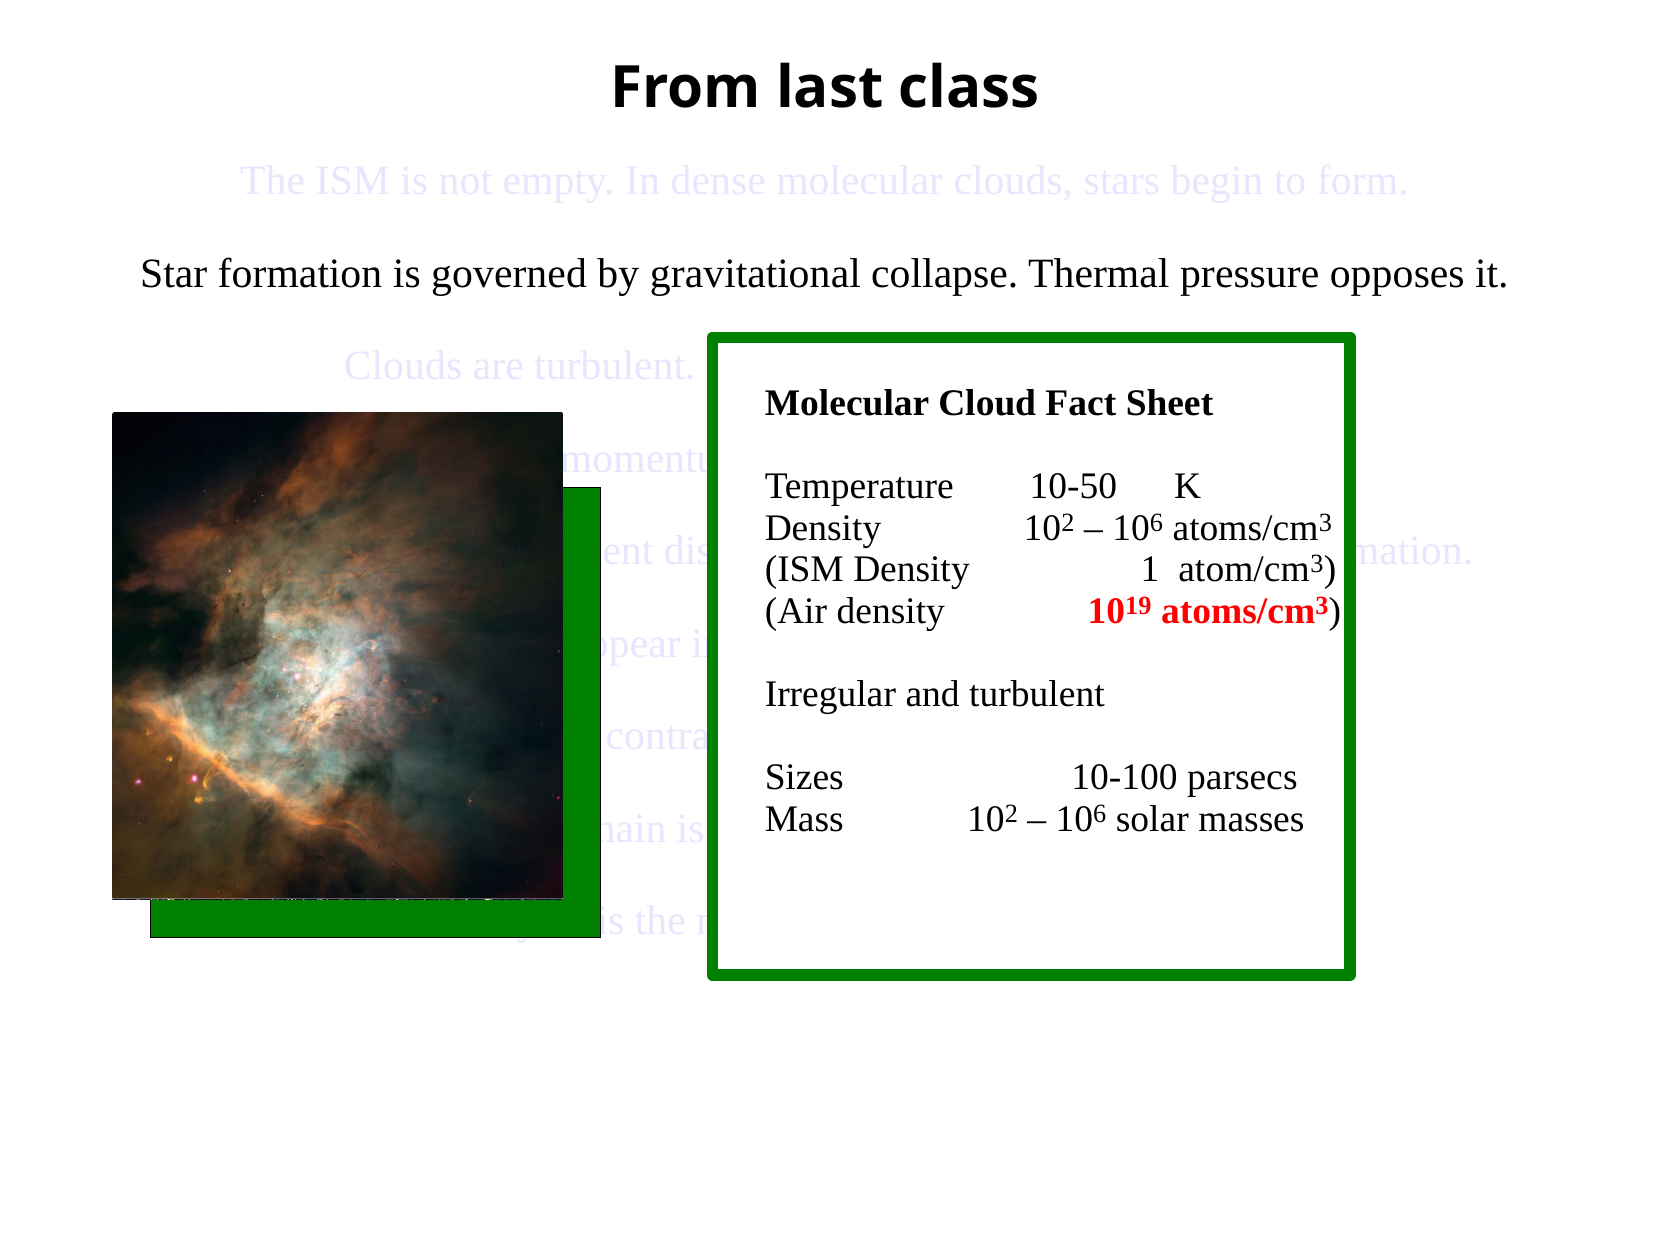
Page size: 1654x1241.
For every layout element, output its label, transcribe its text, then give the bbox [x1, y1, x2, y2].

text_box [150, 487, 601, 938]
text_box The ISM is not empty. In dense molecular clouds, stars begin to form. Star formation is governed by gravitational collapse. Thermal pressure opposes it. Clouds are turbulent. Only the densest clumps form stars. Angular momentum leads to a circumstellar disk. Planets form in the turbulent disk in a scaled-down version of star formation. Protostars appear in the HR diagram in the birthline Gravitational contraction occurs along Hayashi tracks Proton-proton chain is the main reaction for low mass stars CNO cycle is the main reaction for high mass stars [75, 150, 1576, 998]
text_box [712, 337, 1351, 976]
text_box From last class [0, 37, 1651, 134]
picture [112, 412, 563, 901]
text_box Molecular Cloud Fact Sheet Temperature 10-50 K Density 102 – 106 atoms/cm3 (ISM Density 1 atom/cm3) (Air density 1019 atoms/cm3) Irregular and turbulent Sizes 10-100 parsecs Mass 102 – 106 solar masses [750, 375, 1538, 978]
